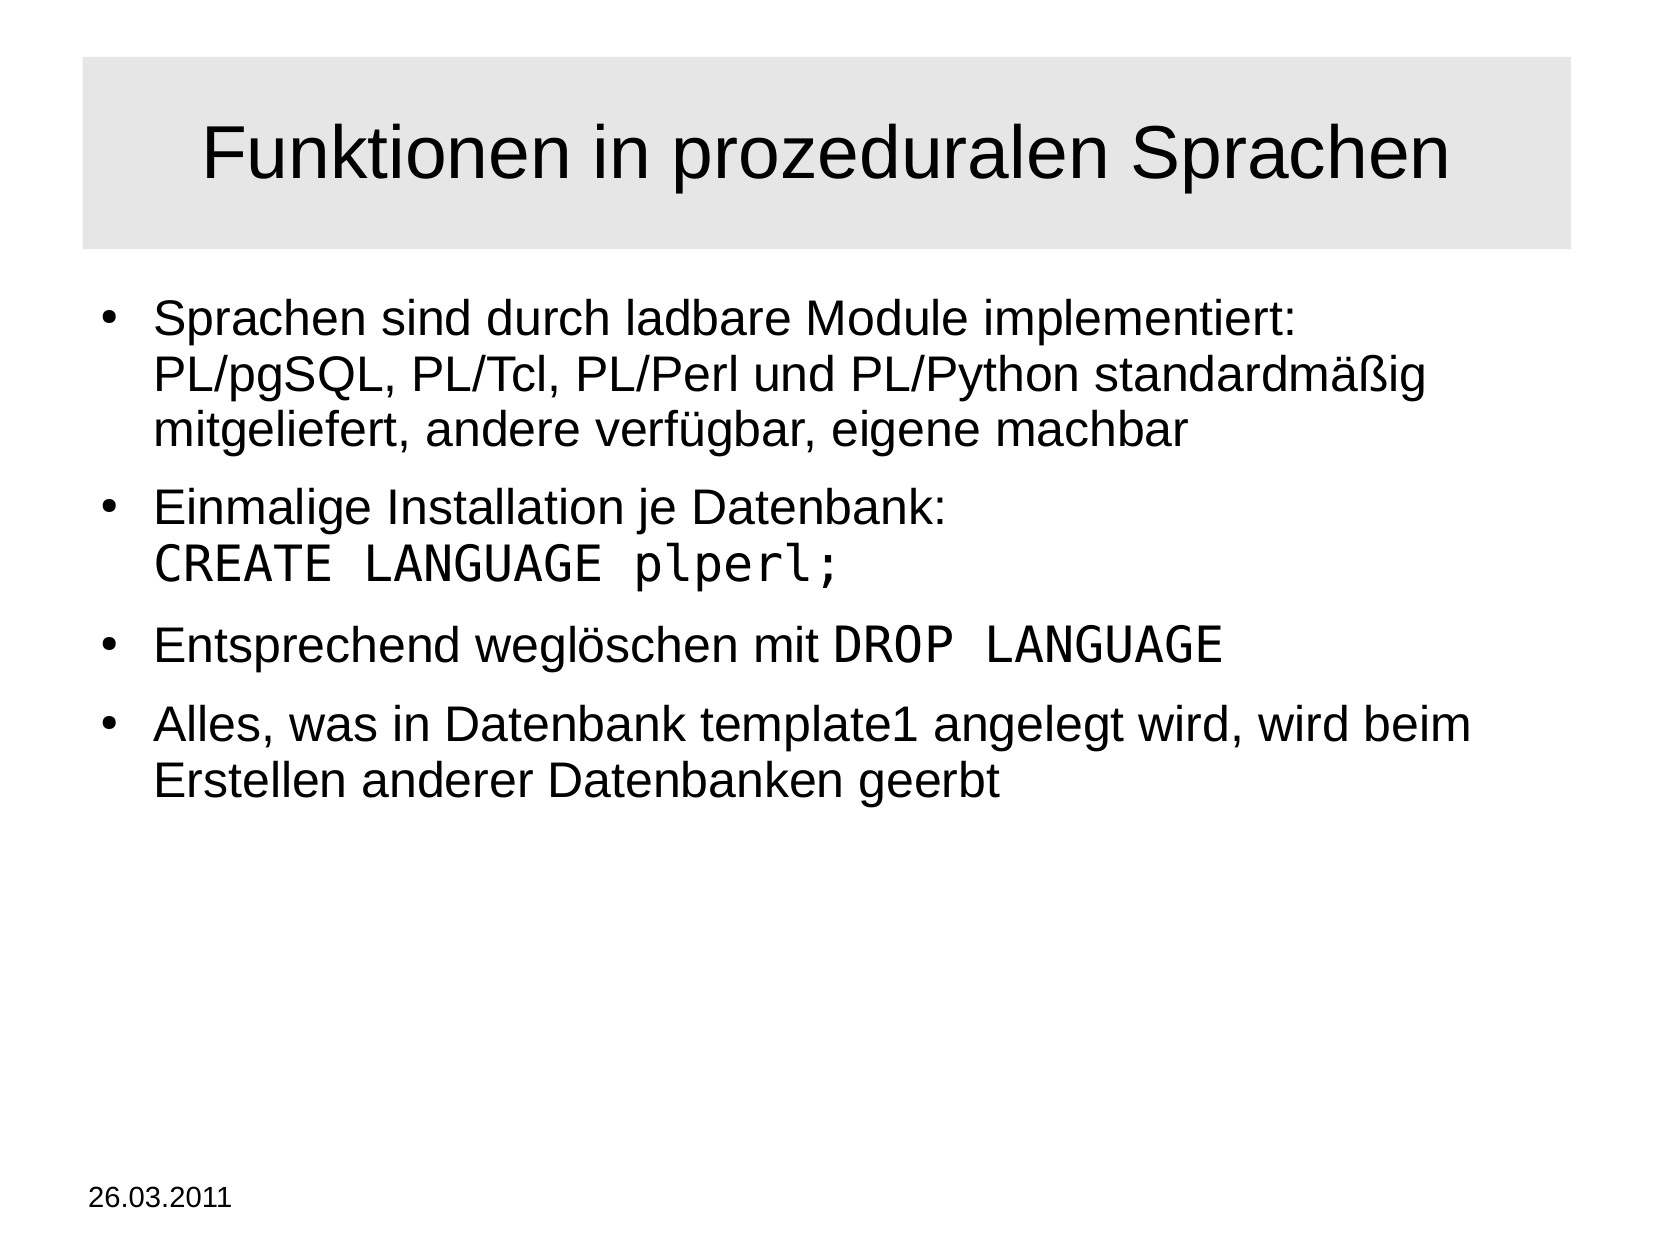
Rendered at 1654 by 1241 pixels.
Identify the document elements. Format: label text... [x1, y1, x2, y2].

list Sprachen sind durch ladbare Module implementiert: PL/pgSQL, PL/Tcl, PL/Perl und PL/Python standardmäßig mitgeliefert, andere verfügbar, eigene machbar Einmalige Installation je Datenbank: CREATE LANGUAGE plperl; Entsprechend weglöschen mit DROP LANGUAGE Alles, was in Datenbank template1 angelegt wird, wird beim Erstellen anderer Datenbanken geerbt [82, 290, 1571, 1094]
title Funktionen in prozeduralen Sprachen [82, 56, 1571, 250]
